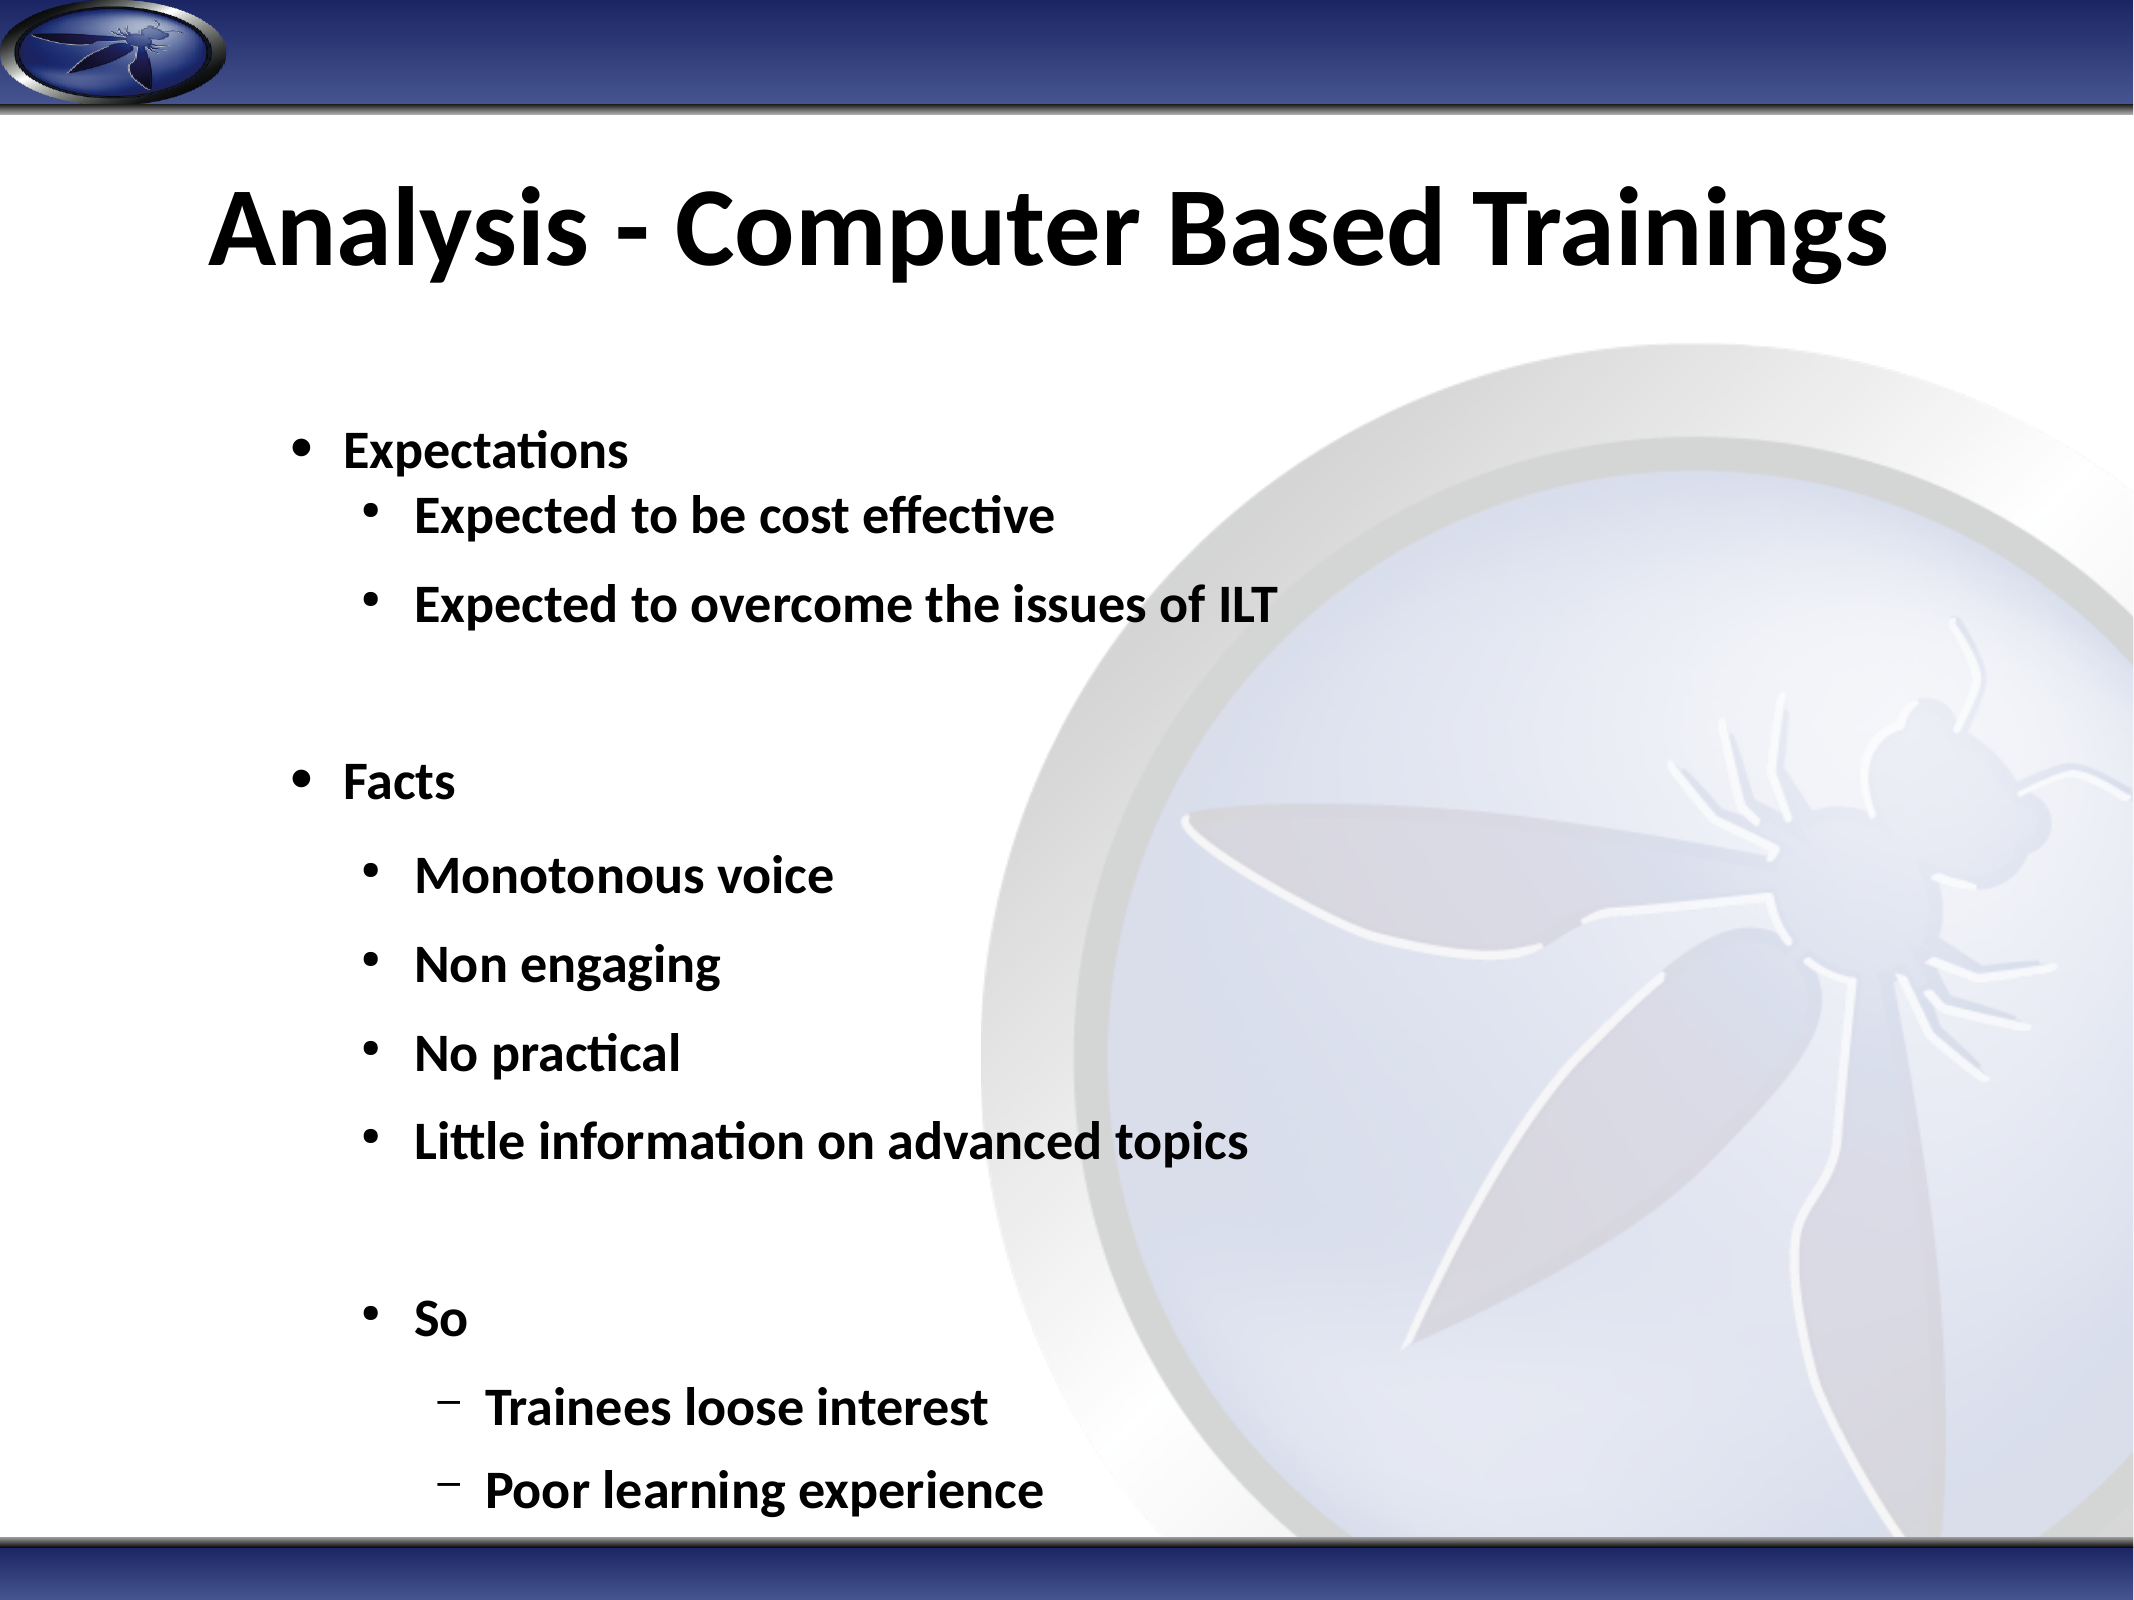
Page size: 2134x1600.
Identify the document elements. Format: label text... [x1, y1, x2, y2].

title Analysis - Computer Based Trainings [208, 125, 1925, 350]
list Expectations Expected to be cost effective Expected to overcome the issues of ILT Facts Monotonous voice Non engaging No practical Little information on advanced topics So Trainees loose interest Poor learning experience [213, 407, 2038, 1536]
picture [981, 339, 2134, 1600]
picture [0, 0, 228, 104]
